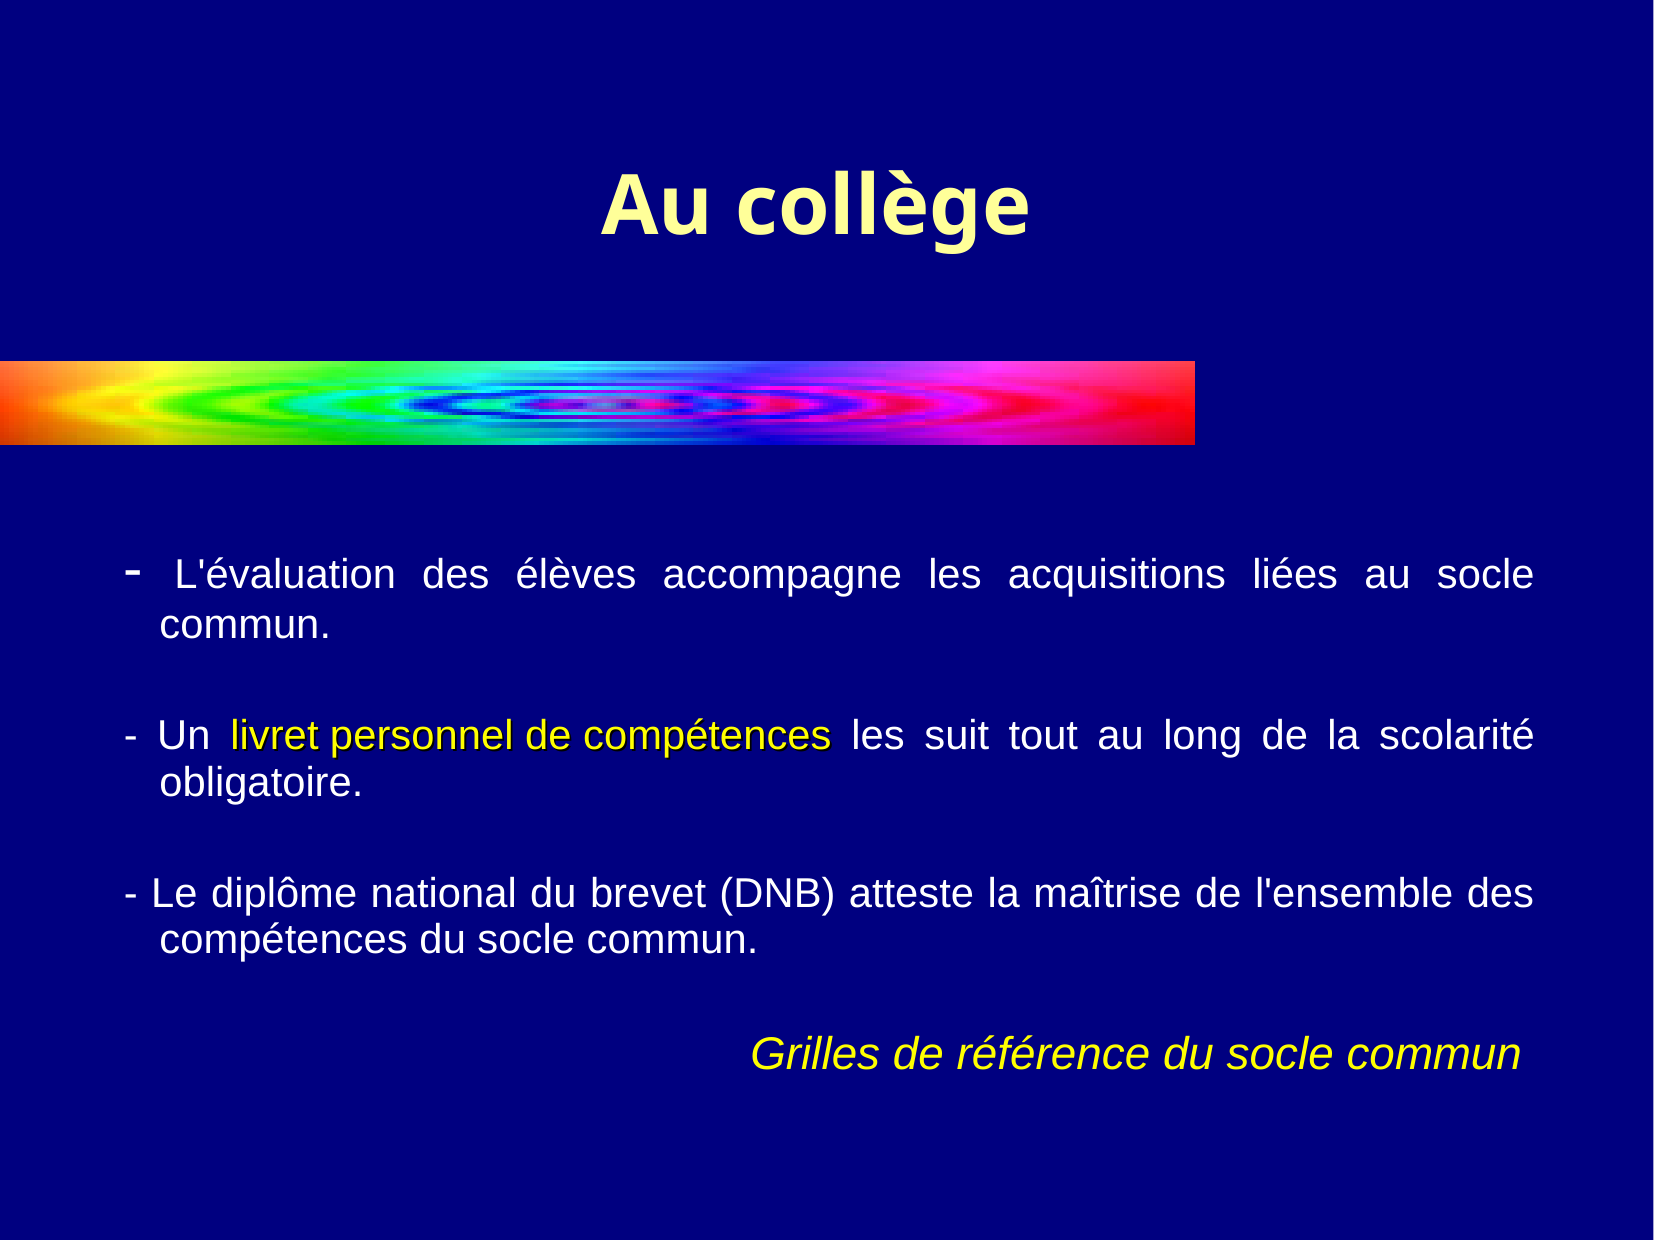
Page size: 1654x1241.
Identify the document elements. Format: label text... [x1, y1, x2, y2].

title Au collège [121, 98, 1534, 307]
subtitle - L'évaluation des élèves accompagne les acquisitions liées au socle commun. - Un livret personnel de compétences les suit tout au long de la scolarité obligatoire. - Le diplôme national du brevet (DNB) atteste la maîtrise de l'ensemble des compétences du socle commun. Grilles de référence du socle commun [88, 413, 1536, 1201]
picture [0, 361, 1195, 445]
